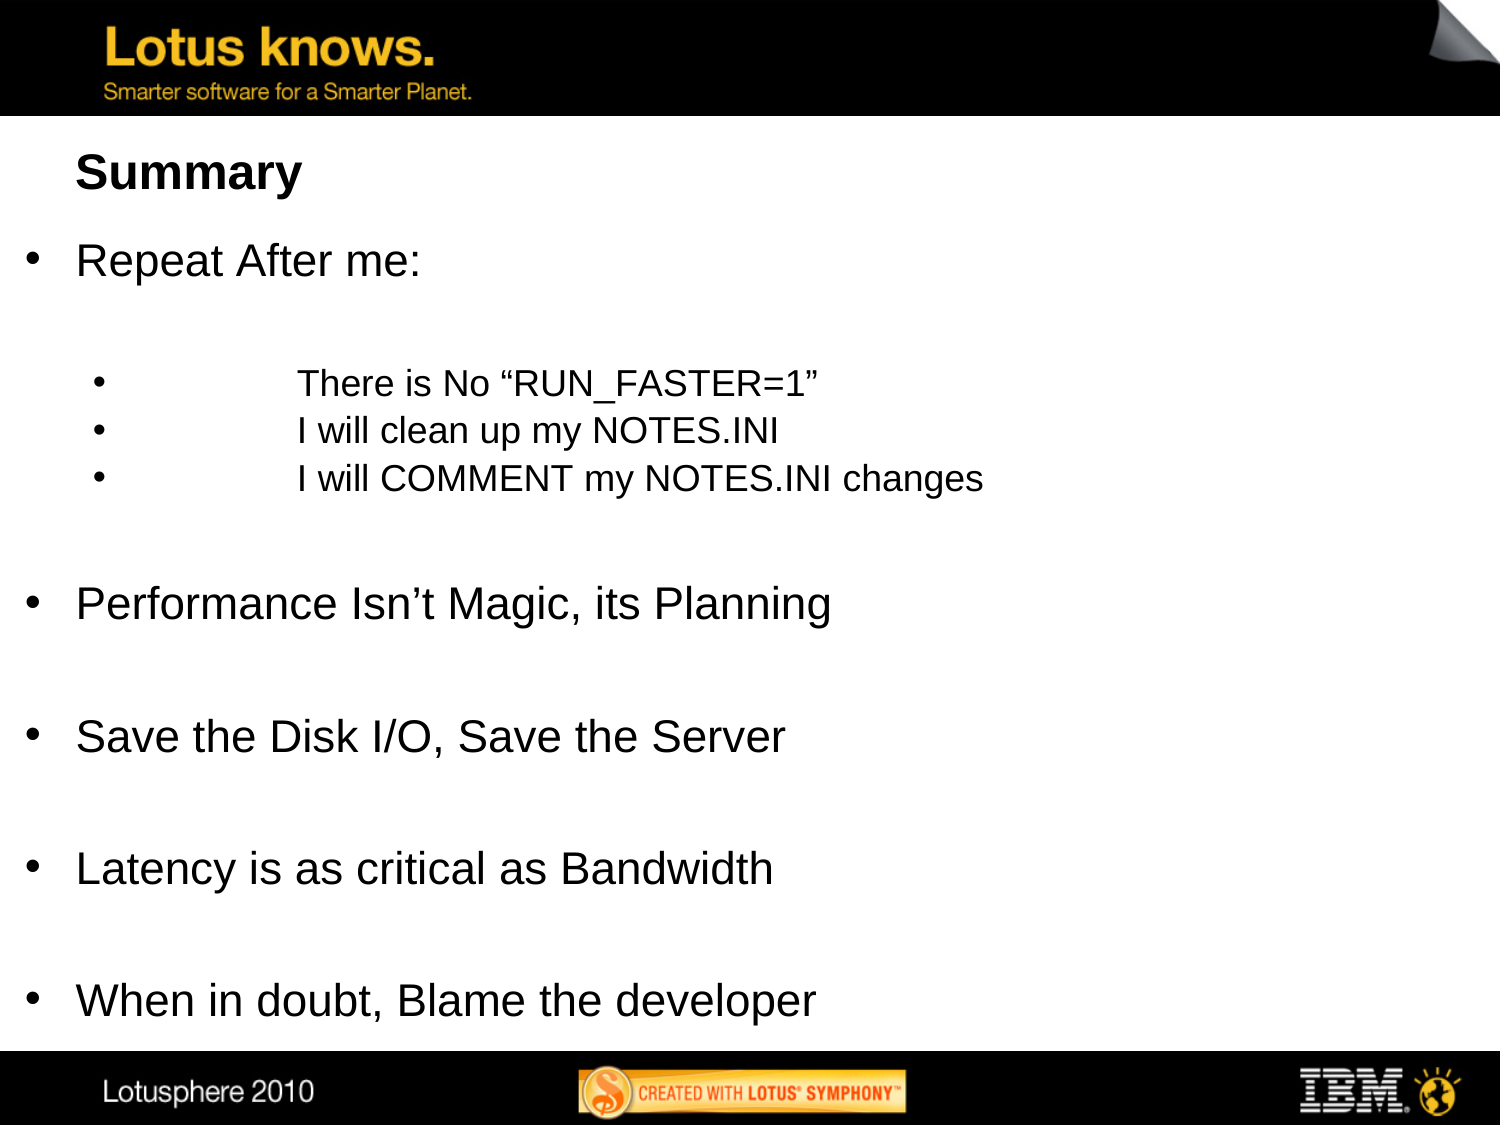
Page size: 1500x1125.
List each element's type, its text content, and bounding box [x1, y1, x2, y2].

title Summary [74, 137, 1475, 200]
list Repeat After me: There is No “RUN_FASTER=1” I will clean up my NOTES.INI I will COMMENT my NOTES.INI changes Performance Isn’t Magic, its Planning Save the Disk I/O, Save the Server Latency is as critical as Bandwidth When in doubt, Blame the developer [24, 237, 1476, 1026]
picture [0, 1053, 1500, 1125]
picture [0, 0, 1500, 114]
